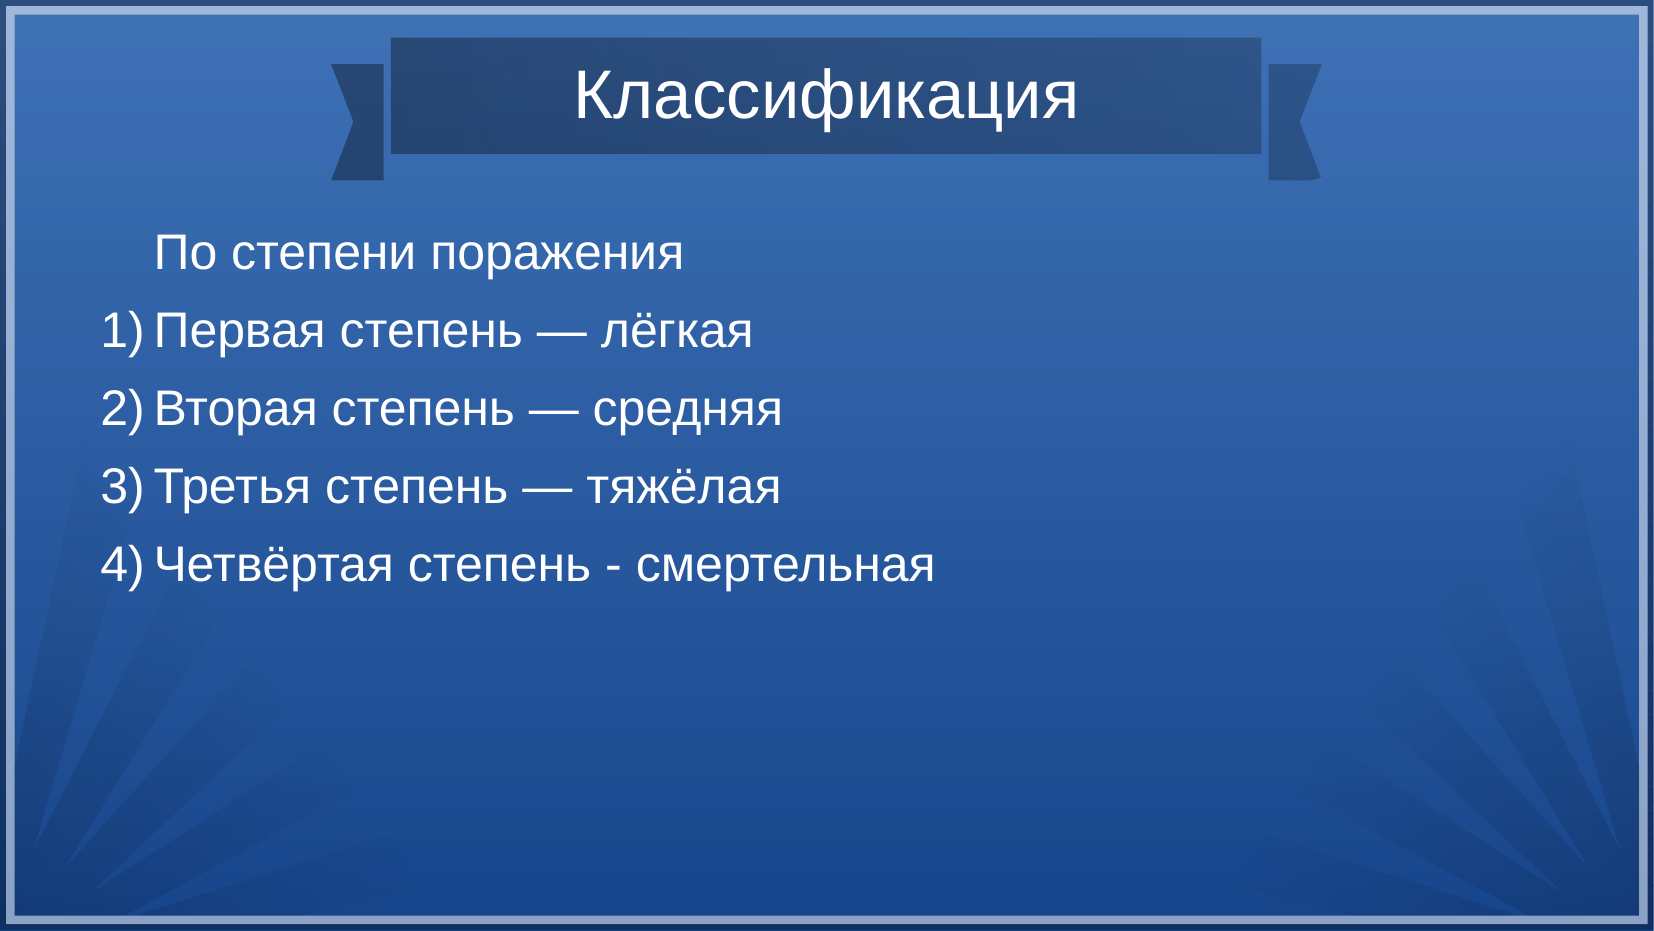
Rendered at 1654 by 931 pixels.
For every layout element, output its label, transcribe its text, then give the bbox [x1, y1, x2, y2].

list По степени поражения Первая степень — лёгкая Вторая степень — средняя Третья степень — тяжёлая Четвёртая степень - смертельная [82, 224, 1571, 848]
title Классификация [389, 35, 1264, 154]
